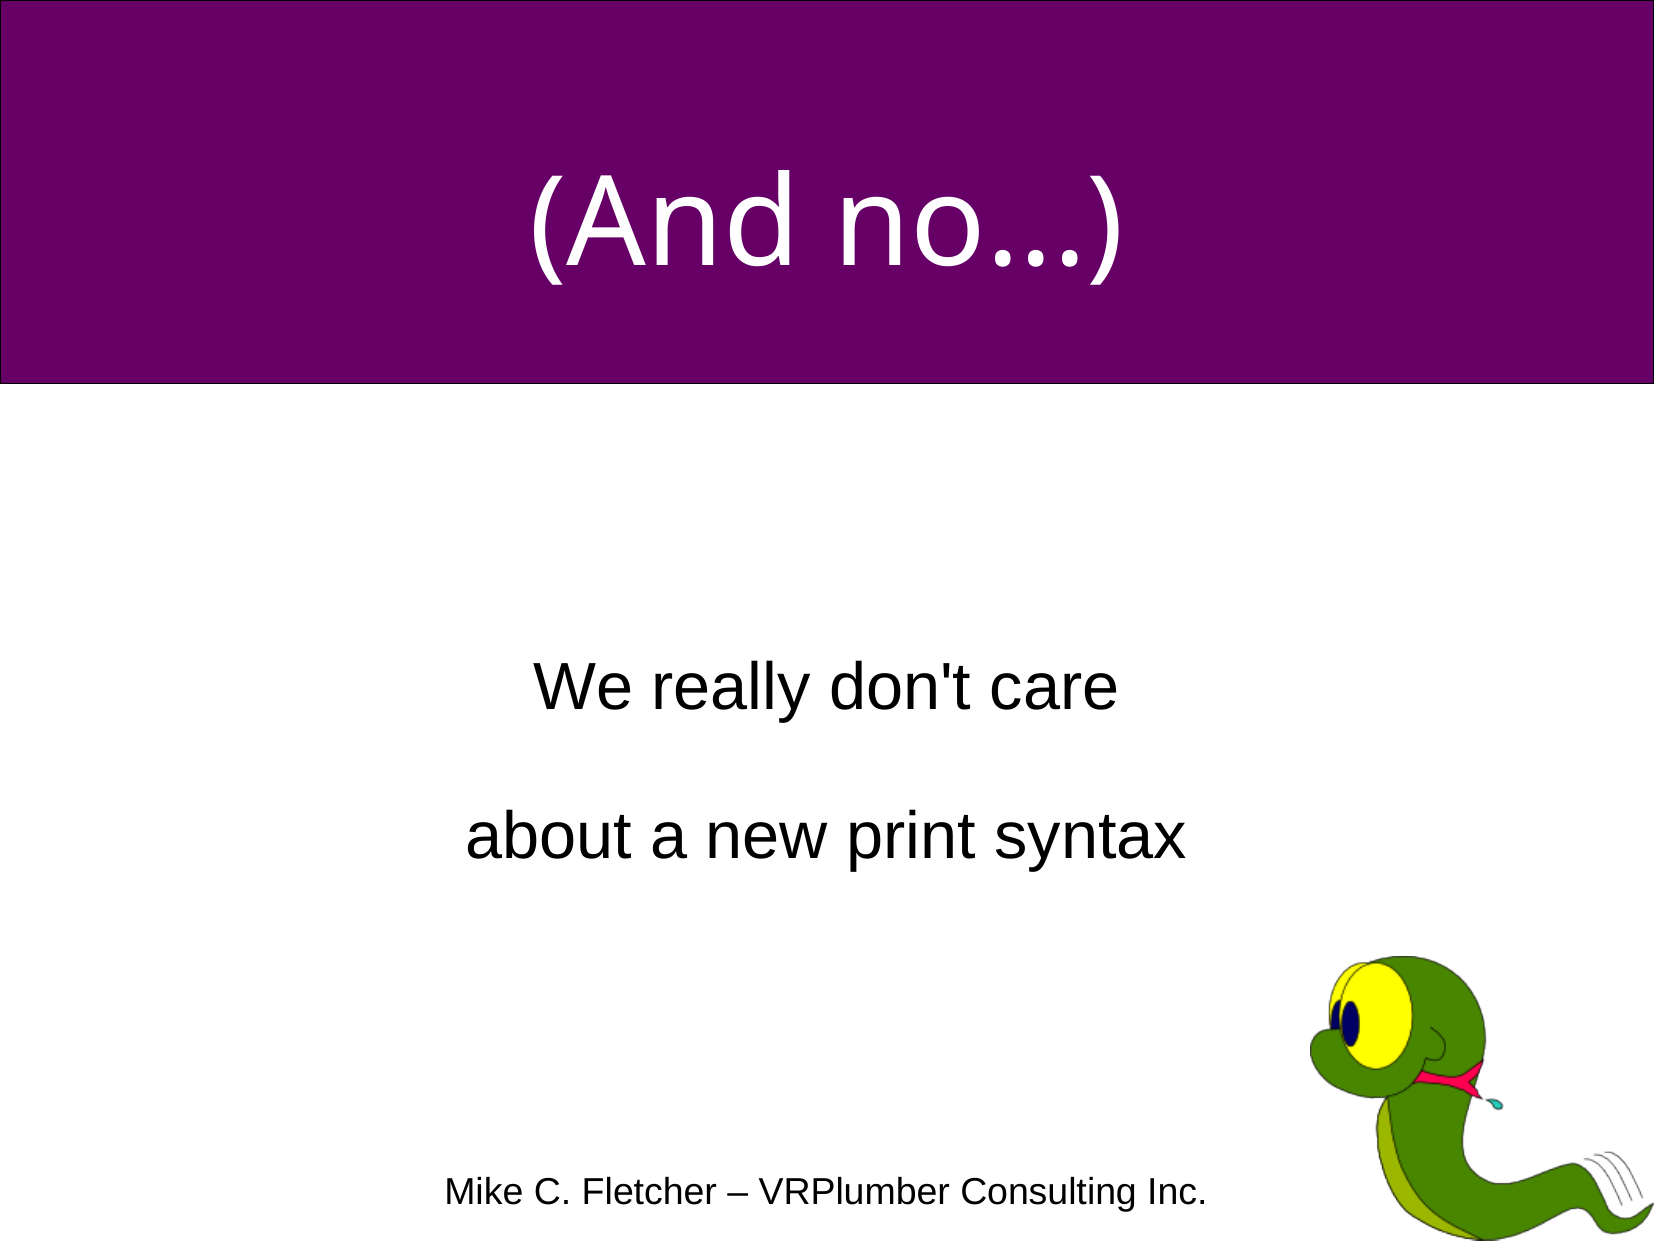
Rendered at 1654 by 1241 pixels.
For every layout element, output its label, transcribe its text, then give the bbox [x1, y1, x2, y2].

picture [1310, 956, 1654, 1241]
subtitle We really don't care about a new print syntax [82, 420, 1571, 1102]
title (And no...) [82, 56, 1571, 377]
